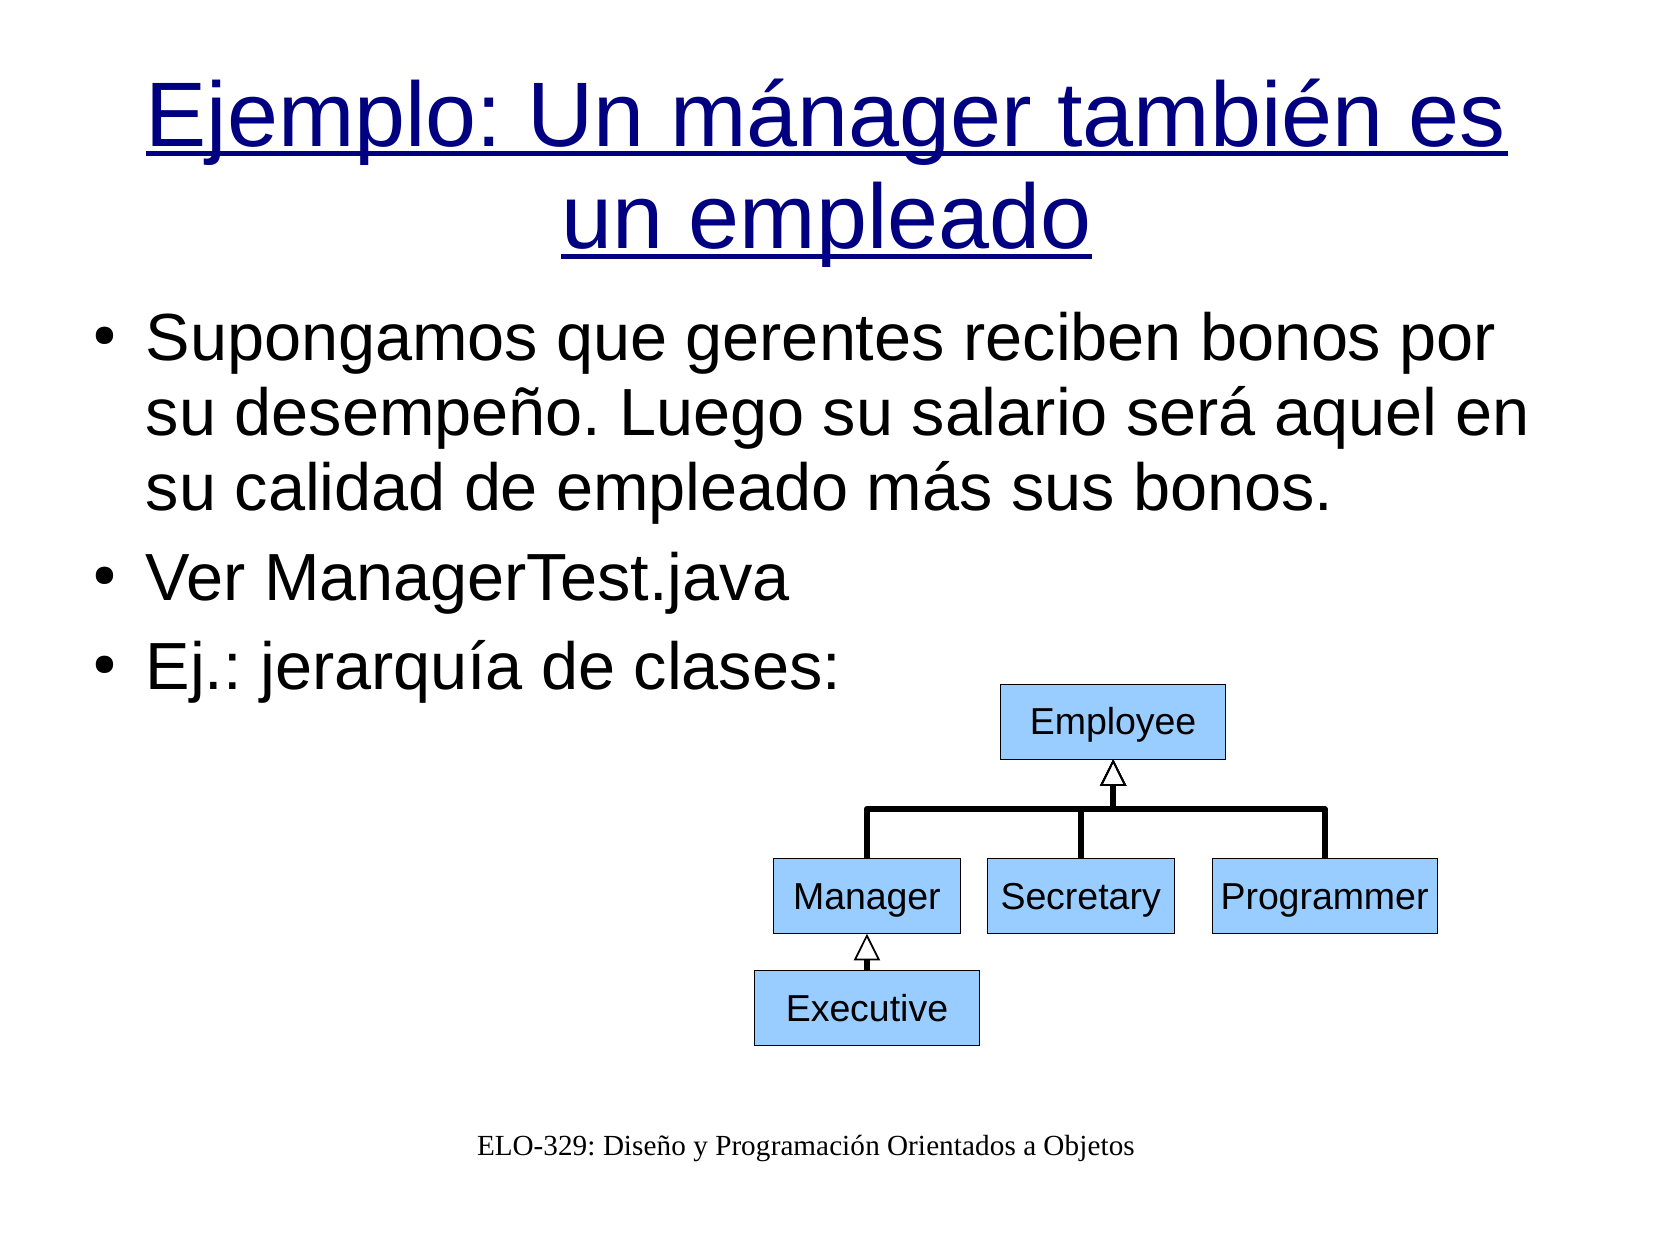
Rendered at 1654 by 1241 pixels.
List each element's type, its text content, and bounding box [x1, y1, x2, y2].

text_box Programmer [1212, 858, 1438, 934]
text_box Employee [1000, 684, 1226, 760]
text_box Manager [773, 858, 961, 934]
text_box Secretary [987, 858, 1175, 934]
list Supongamos que gerentes reciben bonos por su desempeño. Luego su salario será aquel en su calidad de empleado más sus bonos. Ver ManagerTest.java Ej.: jerarquía de clases: [75, 300, 1564, 1126]
text_box Executive [754, 970, 980, 1046]
title Ejemplo: Un mánager también es un empleado [82, 51, 1571, 280]
